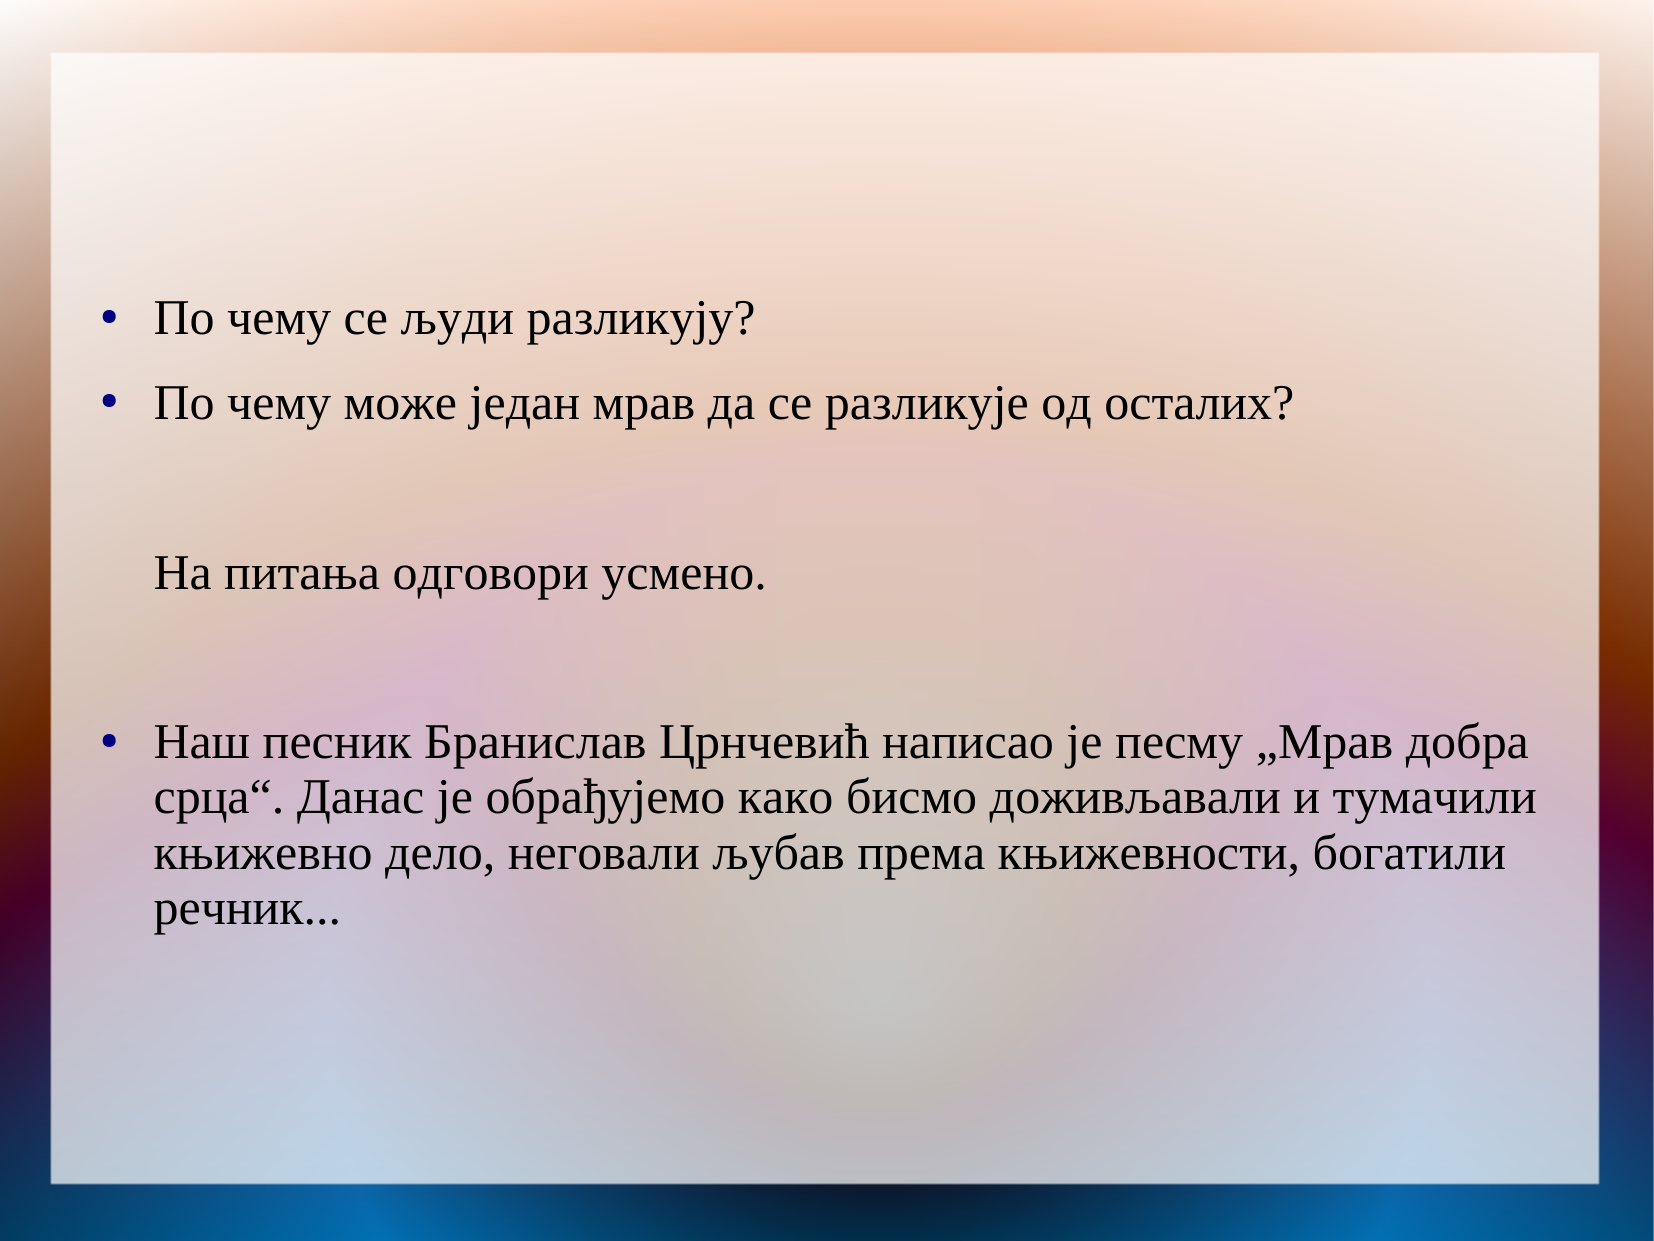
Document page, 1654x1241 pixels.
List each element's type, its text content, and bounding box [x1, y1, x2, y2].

picture [0, 0, 1654, 1241]
list По чему се људи разликују? По чему може један мрав да се разликује од осталих? На питања одговори усмено. Наш песник Бранислав Црнчевић написао је песму „Мрав добра срца“. Данас је обрађујемо како бисмо доживљавали и тумачили књижевно дело, неговали љубав према књижевности, богатили речник... [82, 290, 1571, 1034]
